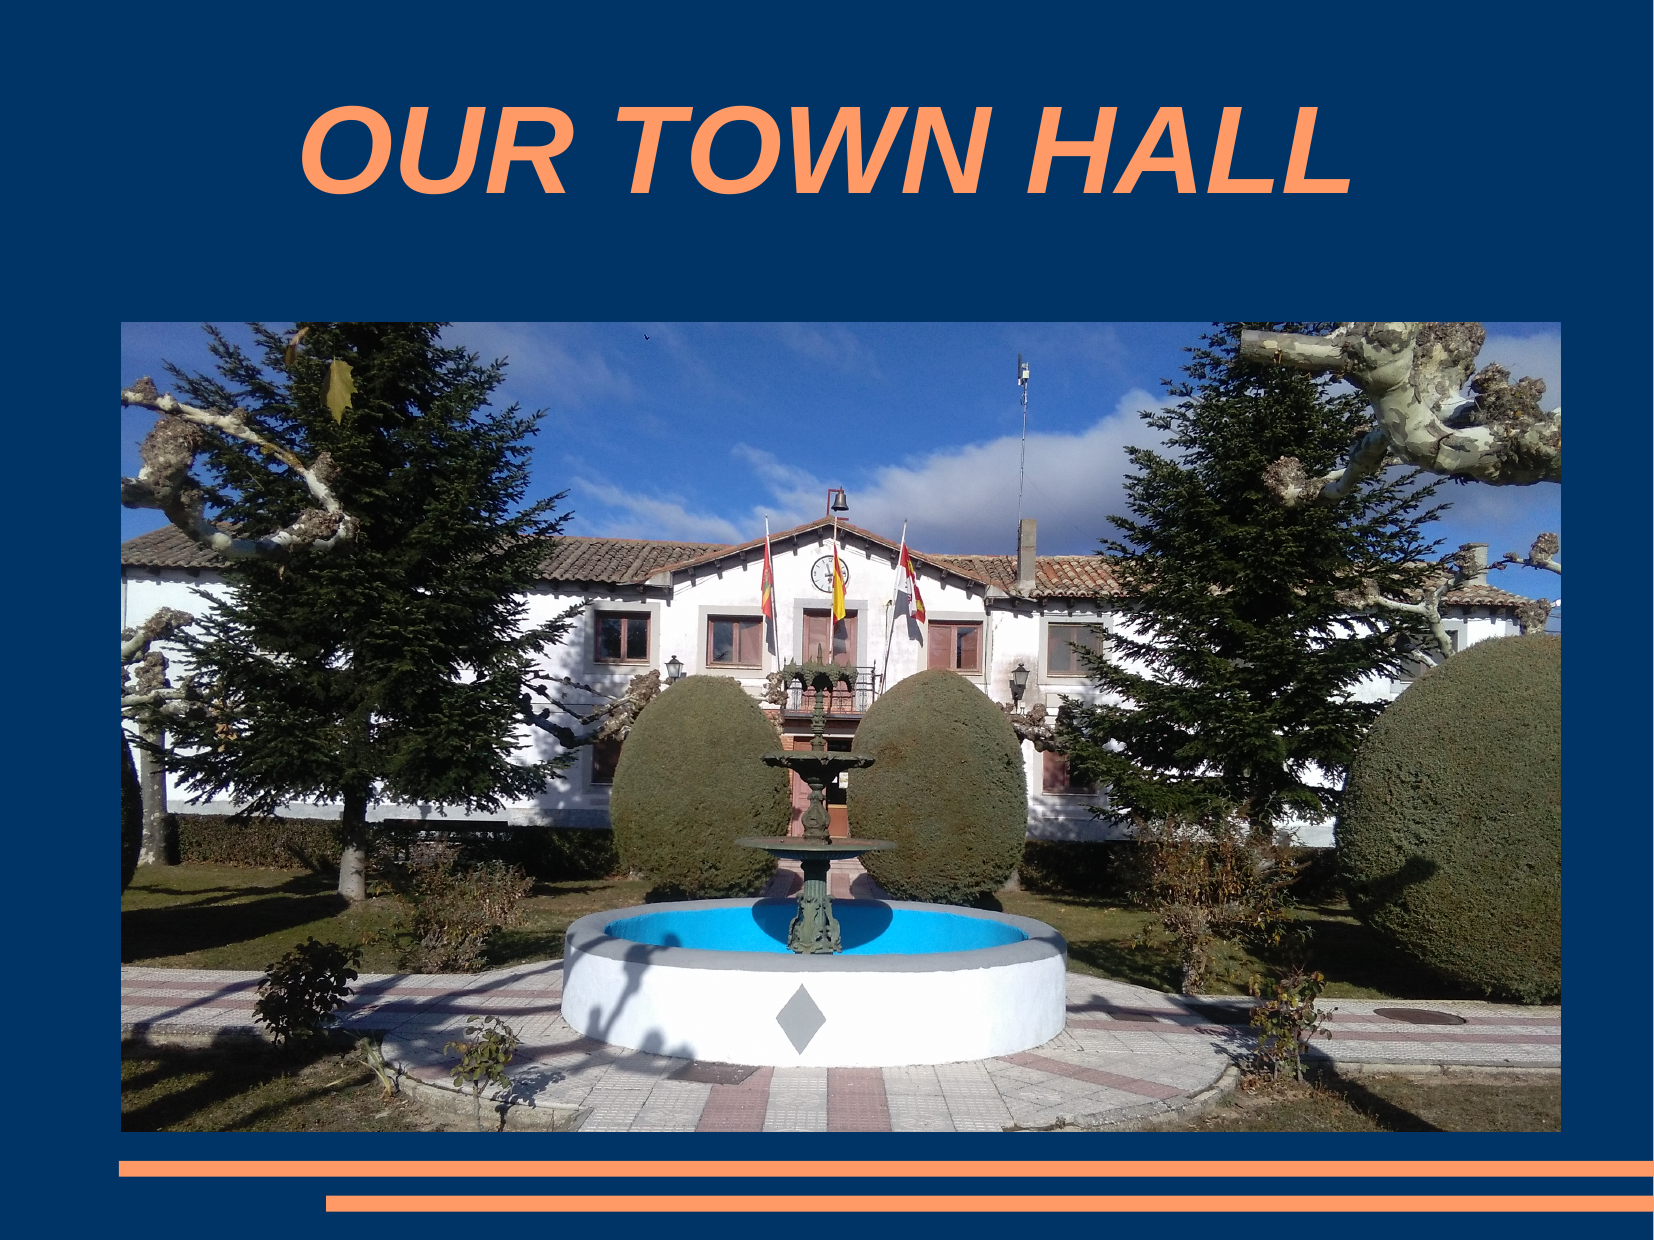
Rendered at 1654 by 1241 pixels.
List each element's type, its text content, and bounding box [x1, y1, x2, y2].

title OUR TOWN HALL [121, 46, 1534, 254]
picture [121, 322, 1561, 1132]
